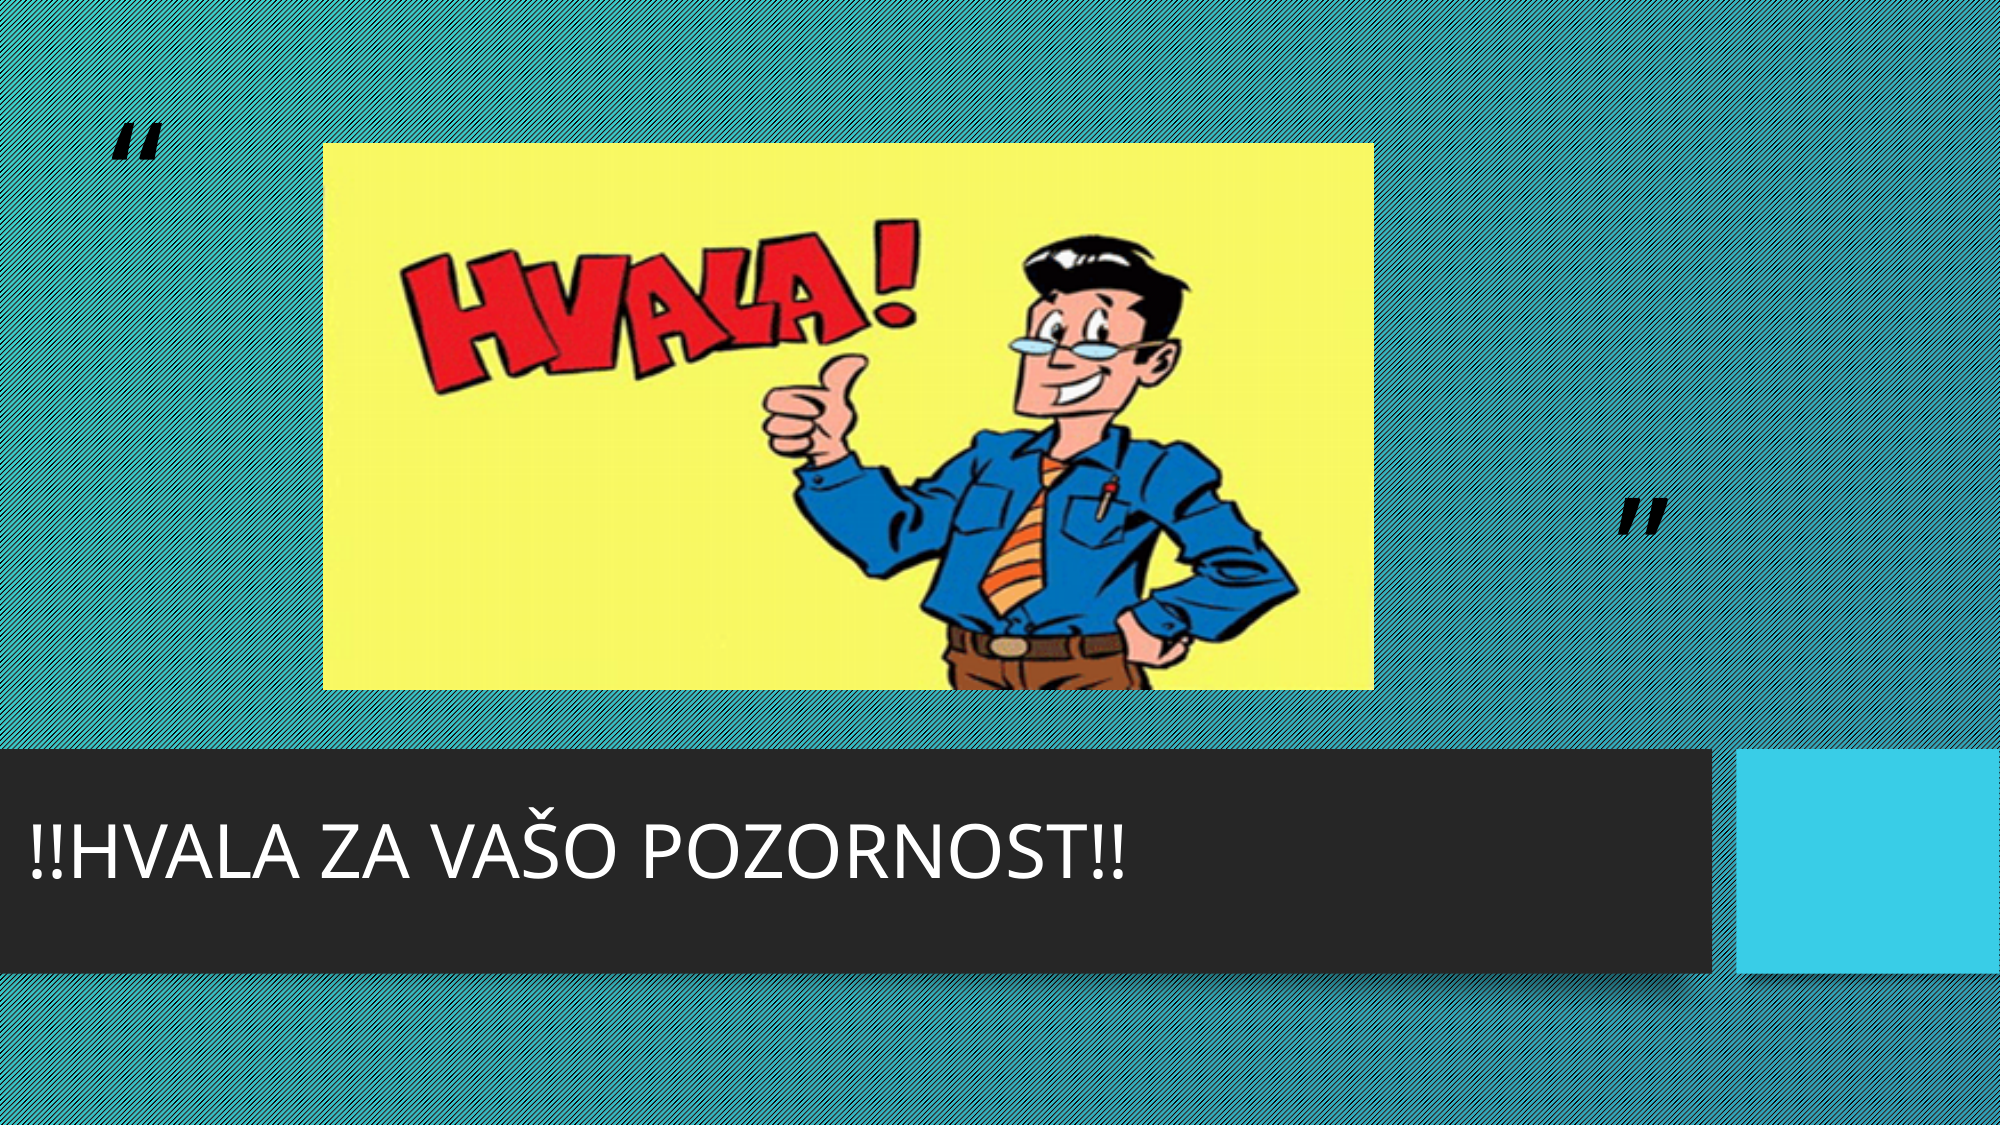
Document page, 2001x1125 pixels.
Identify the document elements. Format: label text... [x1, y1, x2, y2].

picture [0, 0, 2000, 1125]
list !!HVALA ZA VAŠO POZORNOST!! [12, 764, 1590, 944]
